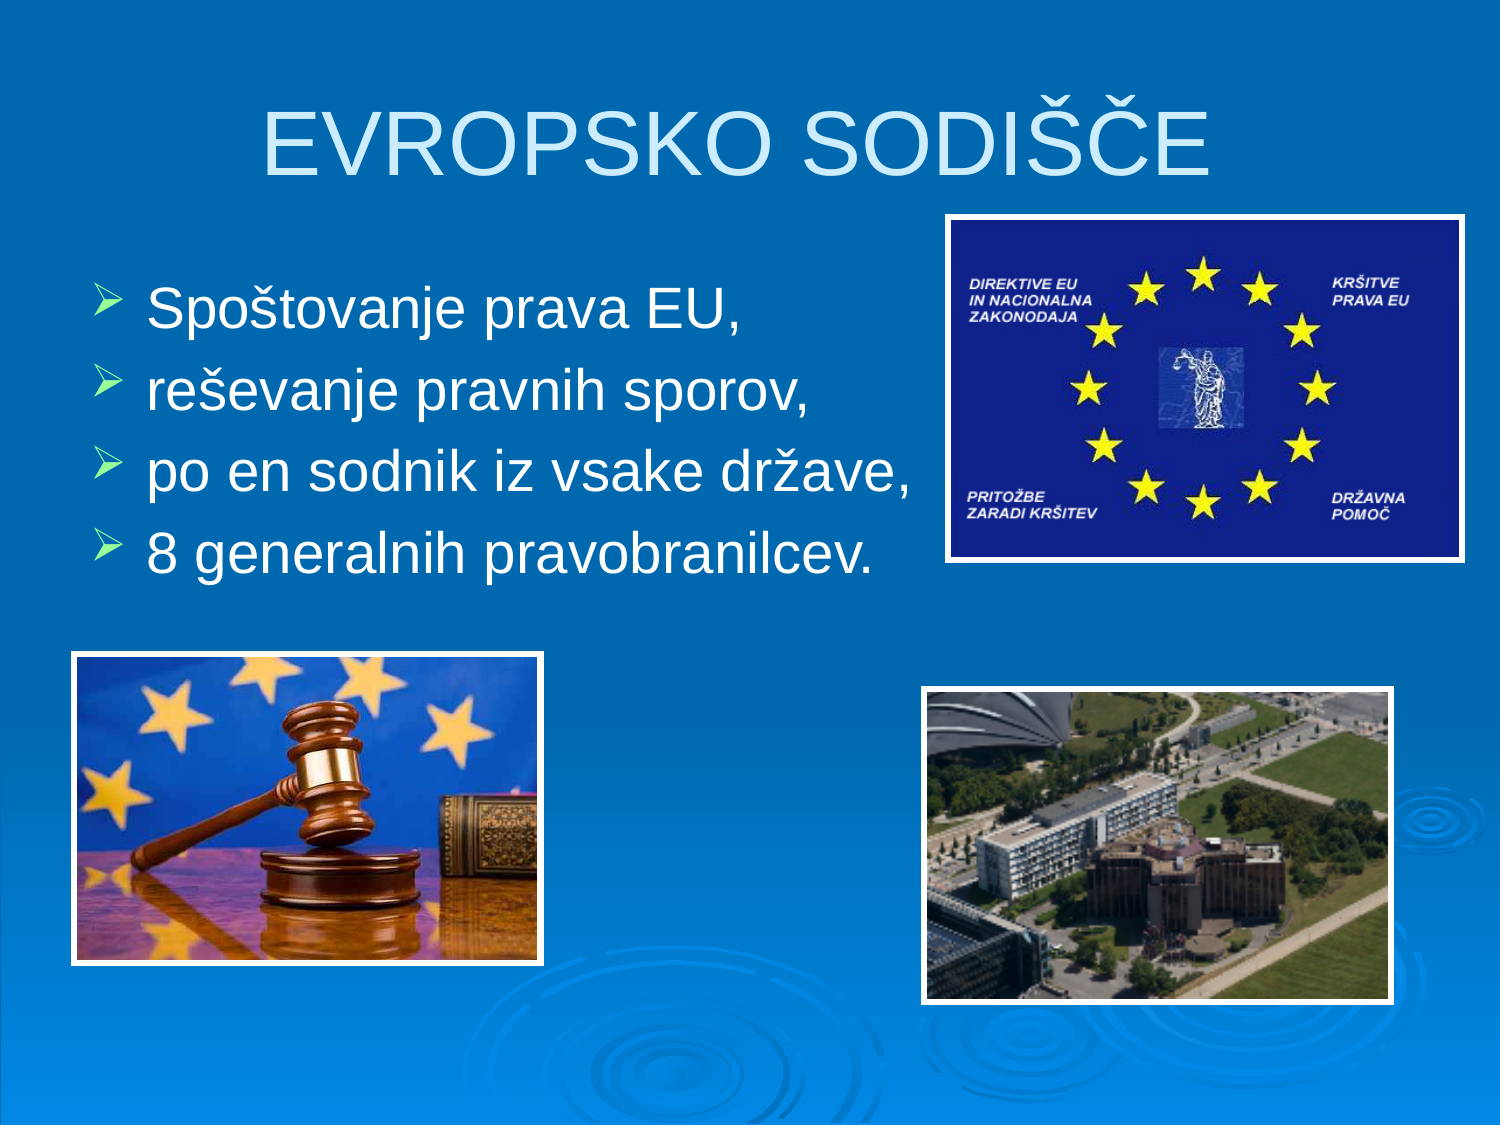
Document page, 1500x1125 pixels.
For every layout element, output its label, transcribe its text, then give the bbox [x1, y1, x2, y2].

picture [76, 657, 538, 961]
picture [927, 692, 1388, 999]
title EVROPSKO SODIŠČE [75, 45, 1425, 233]
picture [950, 220, 1459, 557]
list Spoštovanje prava EU, reševanje pravnih sporov, po en sodnik iz vsake države, 8 generalnih pravobranilcev. [75, 262, 1425, 1005]
